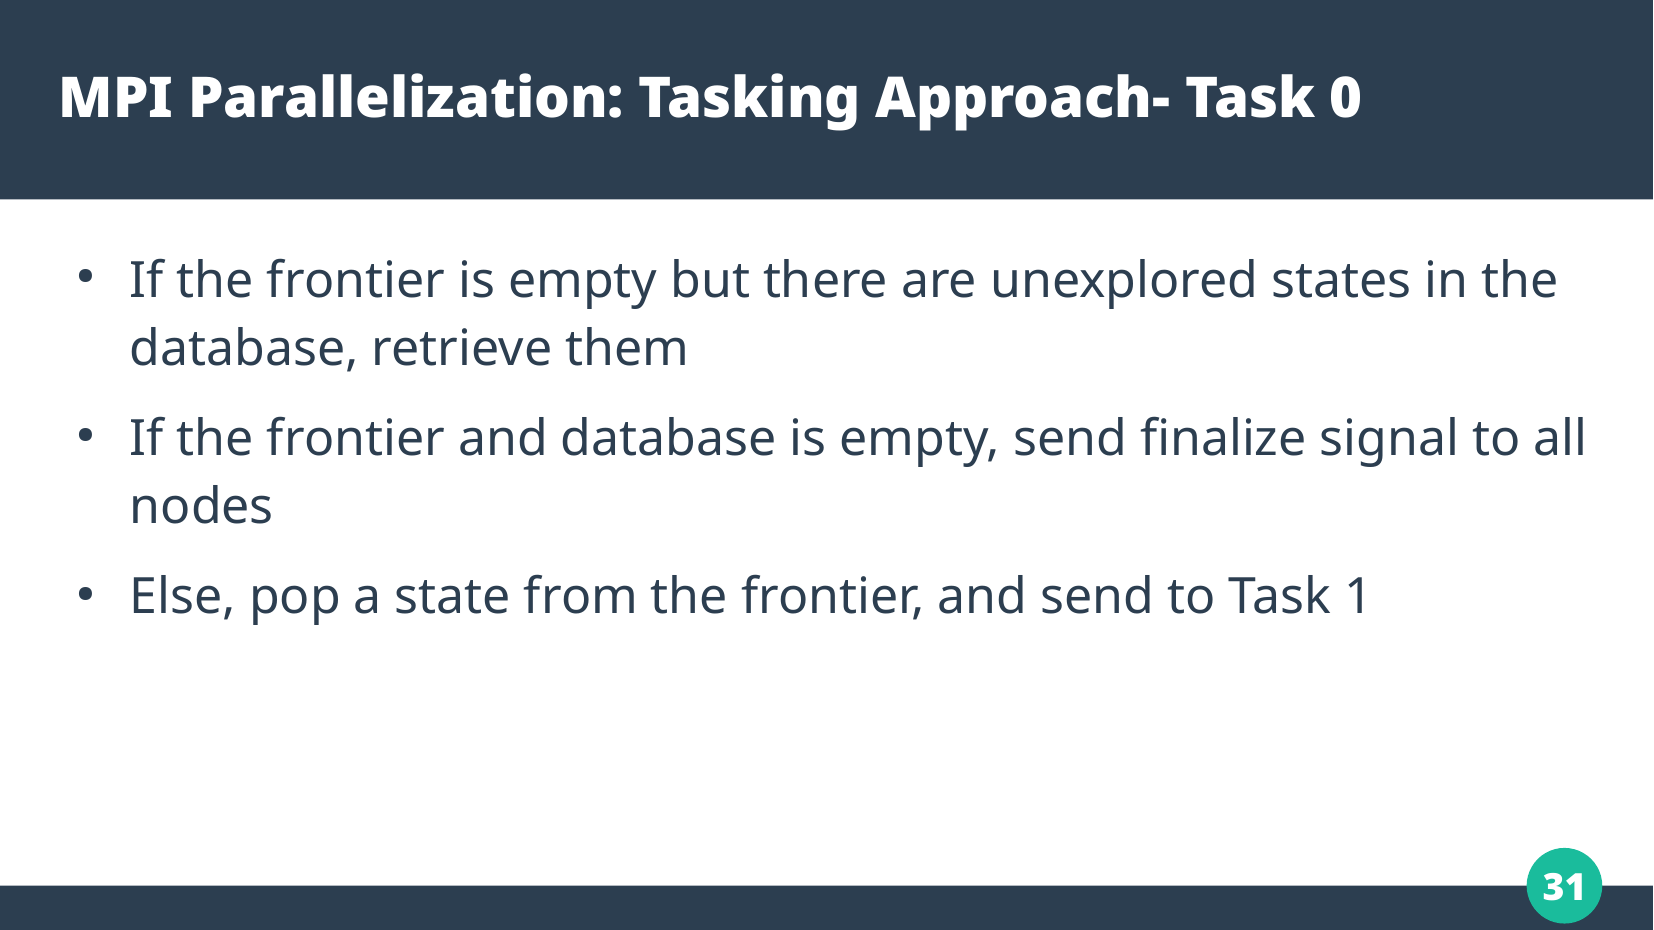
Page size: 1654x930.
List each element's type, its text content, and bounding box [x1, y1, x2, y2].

list If the frontier is empty but there are unexplored states in the database, retrieve them If the frontier and database is empty, send finalize signal to all nodes Else, pop a state from the frontier, and send to Task 1 [58, 243, 1594, 864]
title MPI Parallelization: Tasking Approach- Task 0 [58, 36, 1594, 156]
